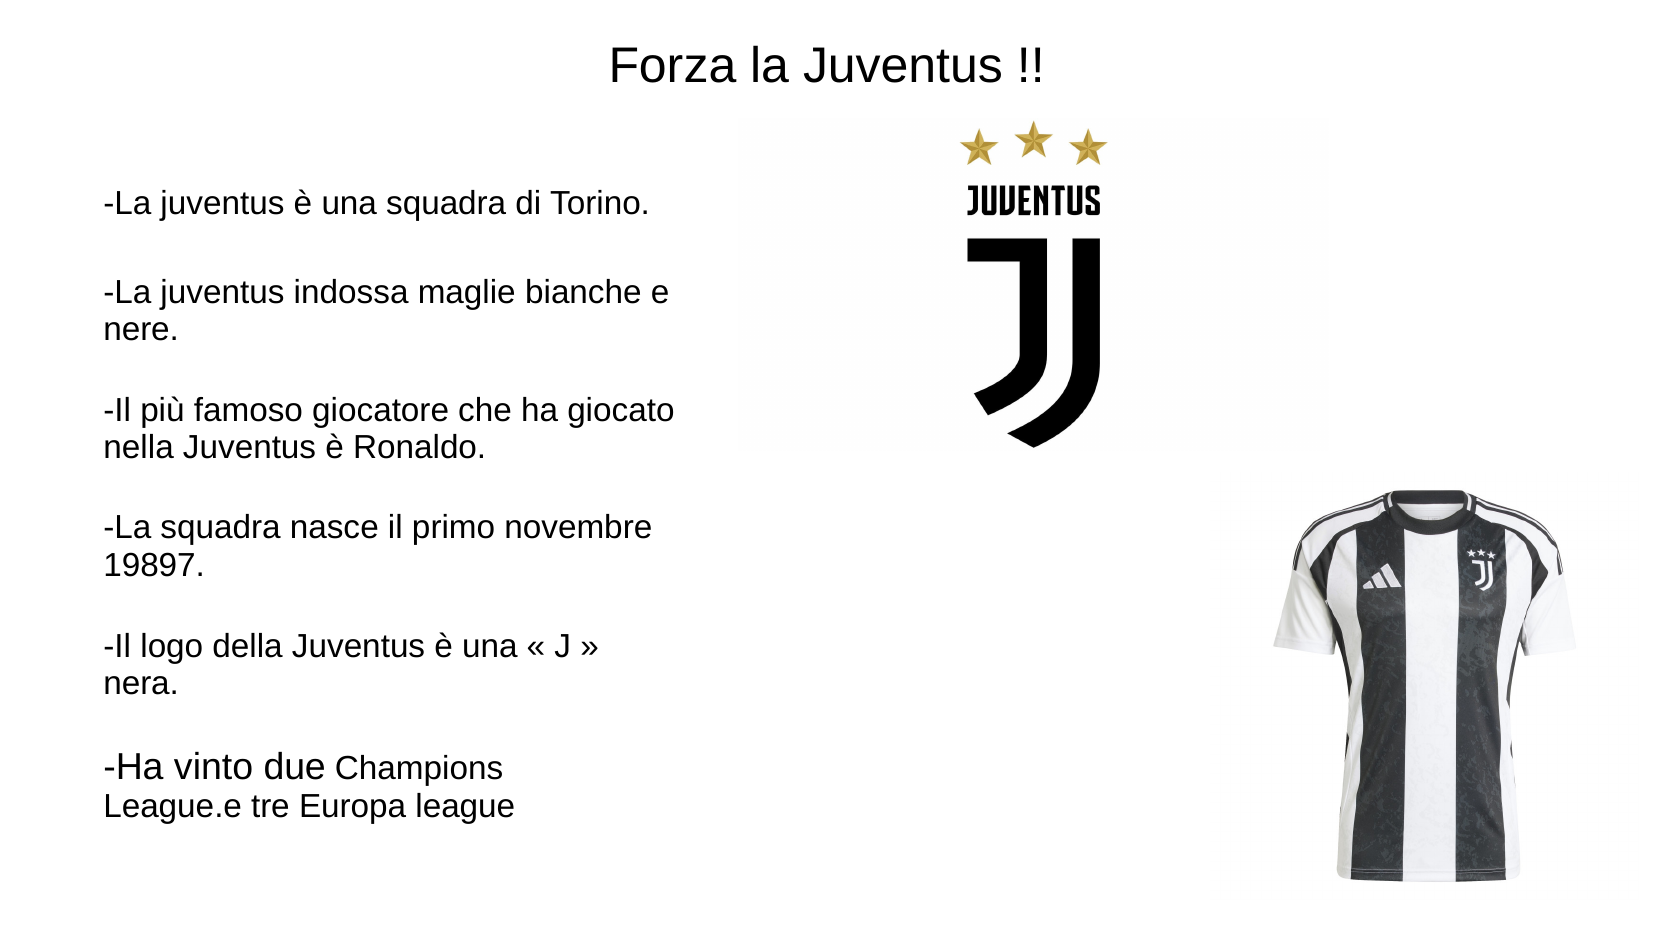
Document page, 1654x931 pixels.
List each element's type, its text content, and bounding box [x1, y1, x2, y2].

text_box -La juventus indossa maglie bianche e nere. [88, 265, 709, 355]
text_box -Ha vinto due Champions League.e tre Europa league [88, 738, 621, 833]
text_box -La juventus è una squadra di Torino. [88, 177, 738, 266]
text_box Forza la Juventus !! [0, 29, 1654, 101]
text_box -Il più famoso giocatore che ha giocato nella Juventus è Ronaldo. [88, 383, 739, 473]
picture [1210, 472, 1639, 900]
text_box -Il logo della Juventus è una « J » nera. [88, 619, 650, 709]
text_box -La squadra nasce il primo novembre 19897. [88, 501, 680, 591]
picture [738, 118, 1329, 451]
